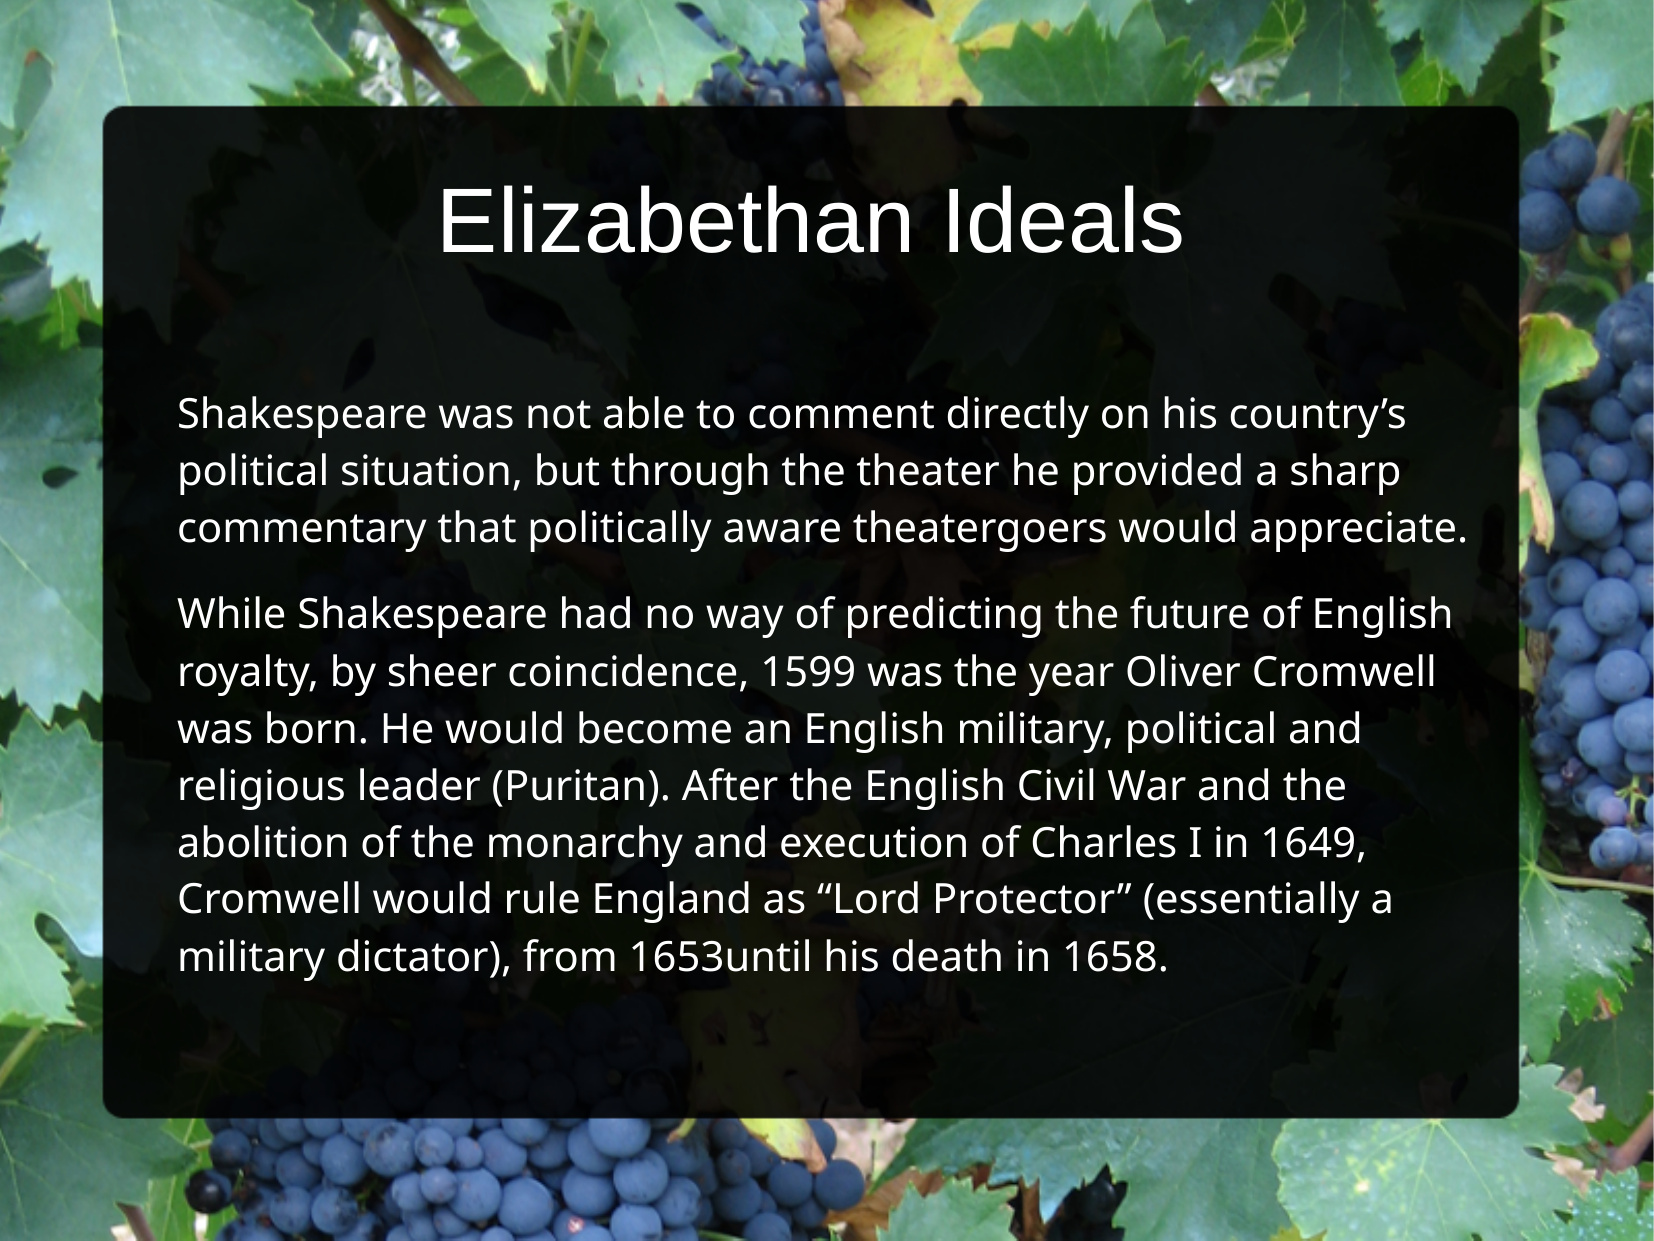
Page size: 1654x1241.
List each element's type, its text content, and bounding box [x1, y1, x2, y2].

list Shakespeare was not able to comment directly on his country’s political situation, but through the theater he provided a sharp commentary that politically aware theatergoers would appreciate. While Shakespeare had no way of predicting the future of English royalty, by sheer coincidence, 1599 was the year Oliver Cromwell was born. He would become an English military, political and religious leader (Puritan). After the English Civil War and the abolition of the monarchy and execution of Charles I in 1649, Cromwell would rule England as “Lord Protector” (essentially a military dictator), from 1653until his death in 1658. [177, 383, 1477, 1078]
title Elizabethan Ideals [118, 125, 1506, 318]
picture [0, 0, 1654, 1241]
